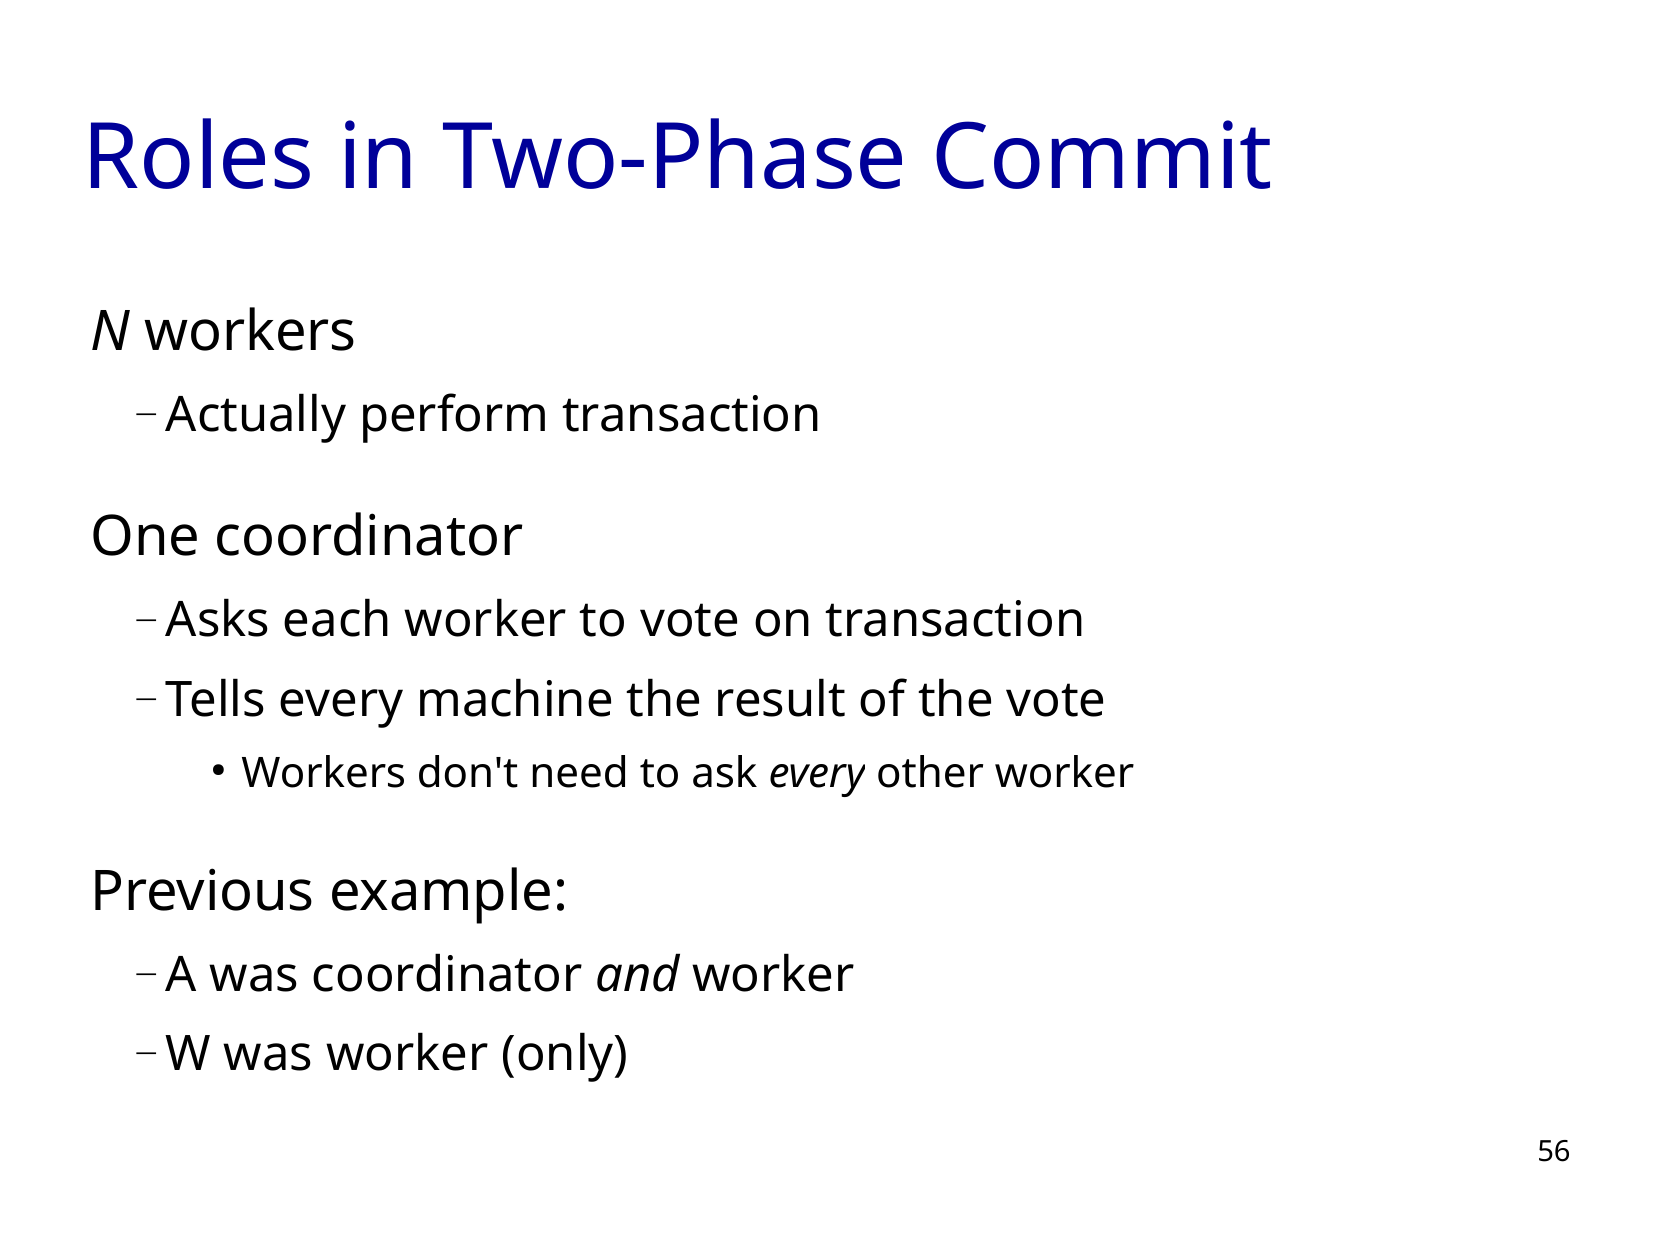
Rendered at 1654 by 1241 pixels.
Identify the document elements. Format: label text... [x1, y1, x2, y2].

list N workers Actually perform transaction One coordinator Asks each worker to vote on transaction Tells every machine the result of the vote Workers don't need to ask every other worker Previous example: A was coordinator and worker W was worker (only) [60, 290, 1571, 1096]
title Roles in Two-Phase Commit [82, 49, 1571, 257]
